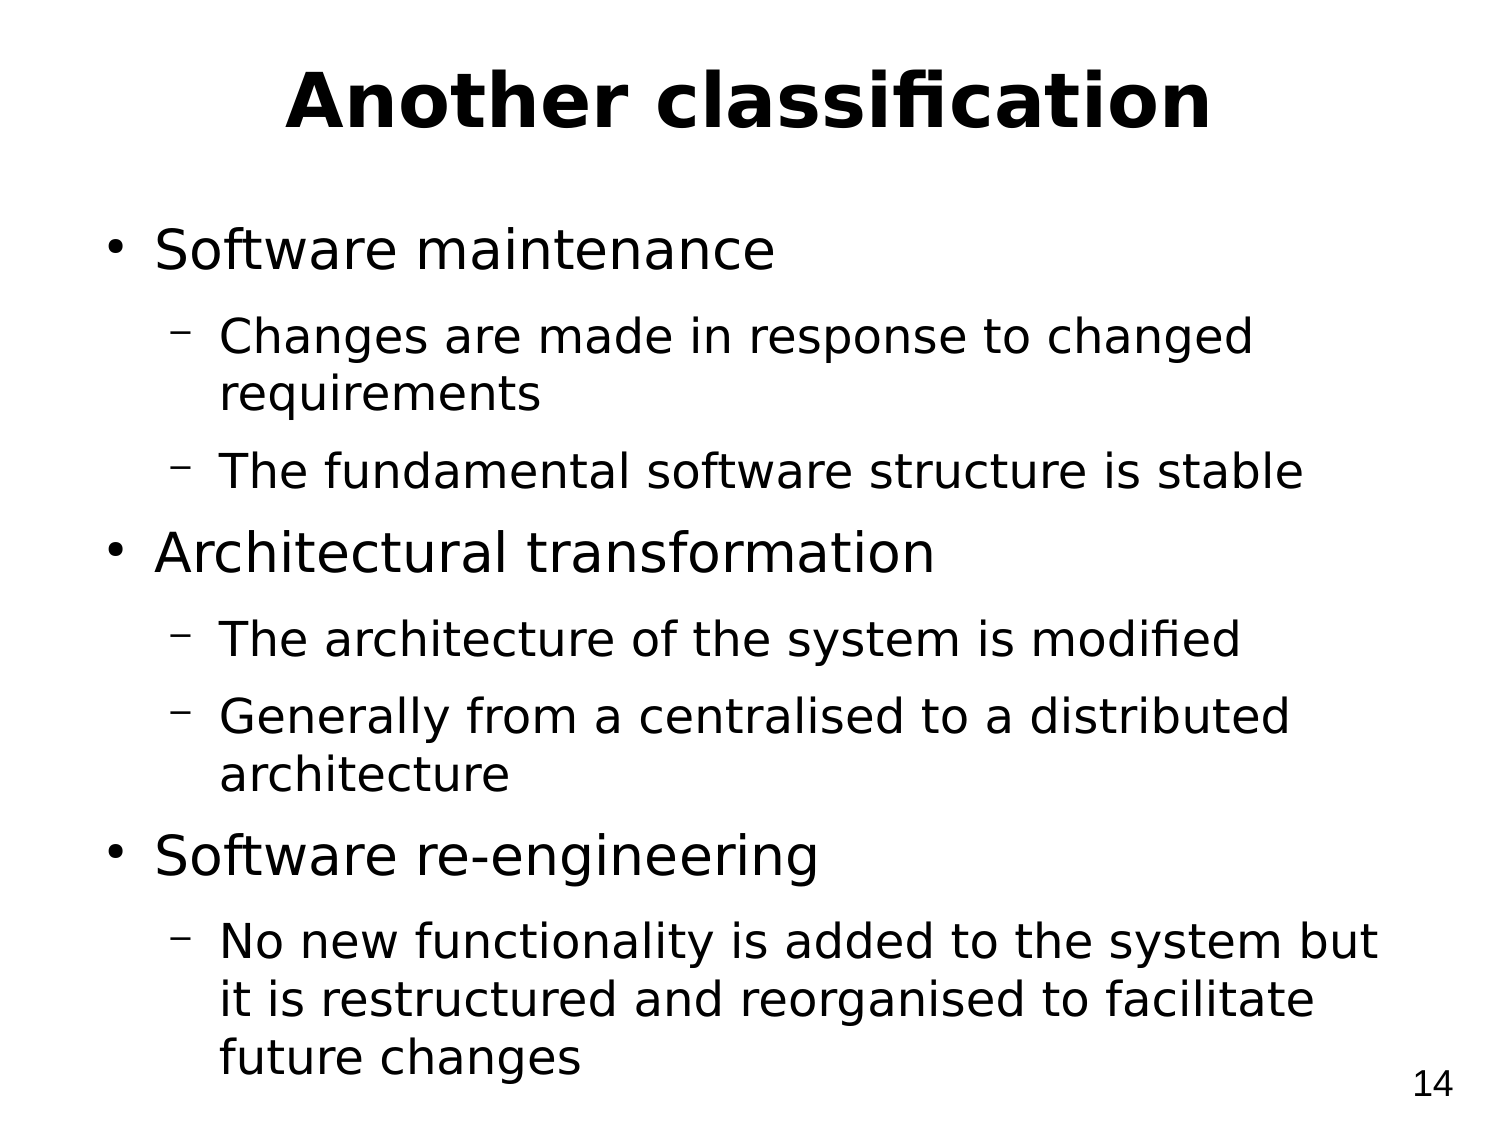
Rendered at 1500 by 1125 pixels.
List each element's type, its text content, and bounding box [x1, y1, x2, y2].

list Software maintenance Changes are made in response to changed requirements The fundamental software structure is stable Architectural transformation The architecture of the system is modified Generally from a centralised to a distributed architecture Software re-engineering No new functionality is added to the system but it is restructured and reorganised to facilitate future changes [75, 206, 1425, 1093]
title Another classification [75, 44, 1425, 177]
